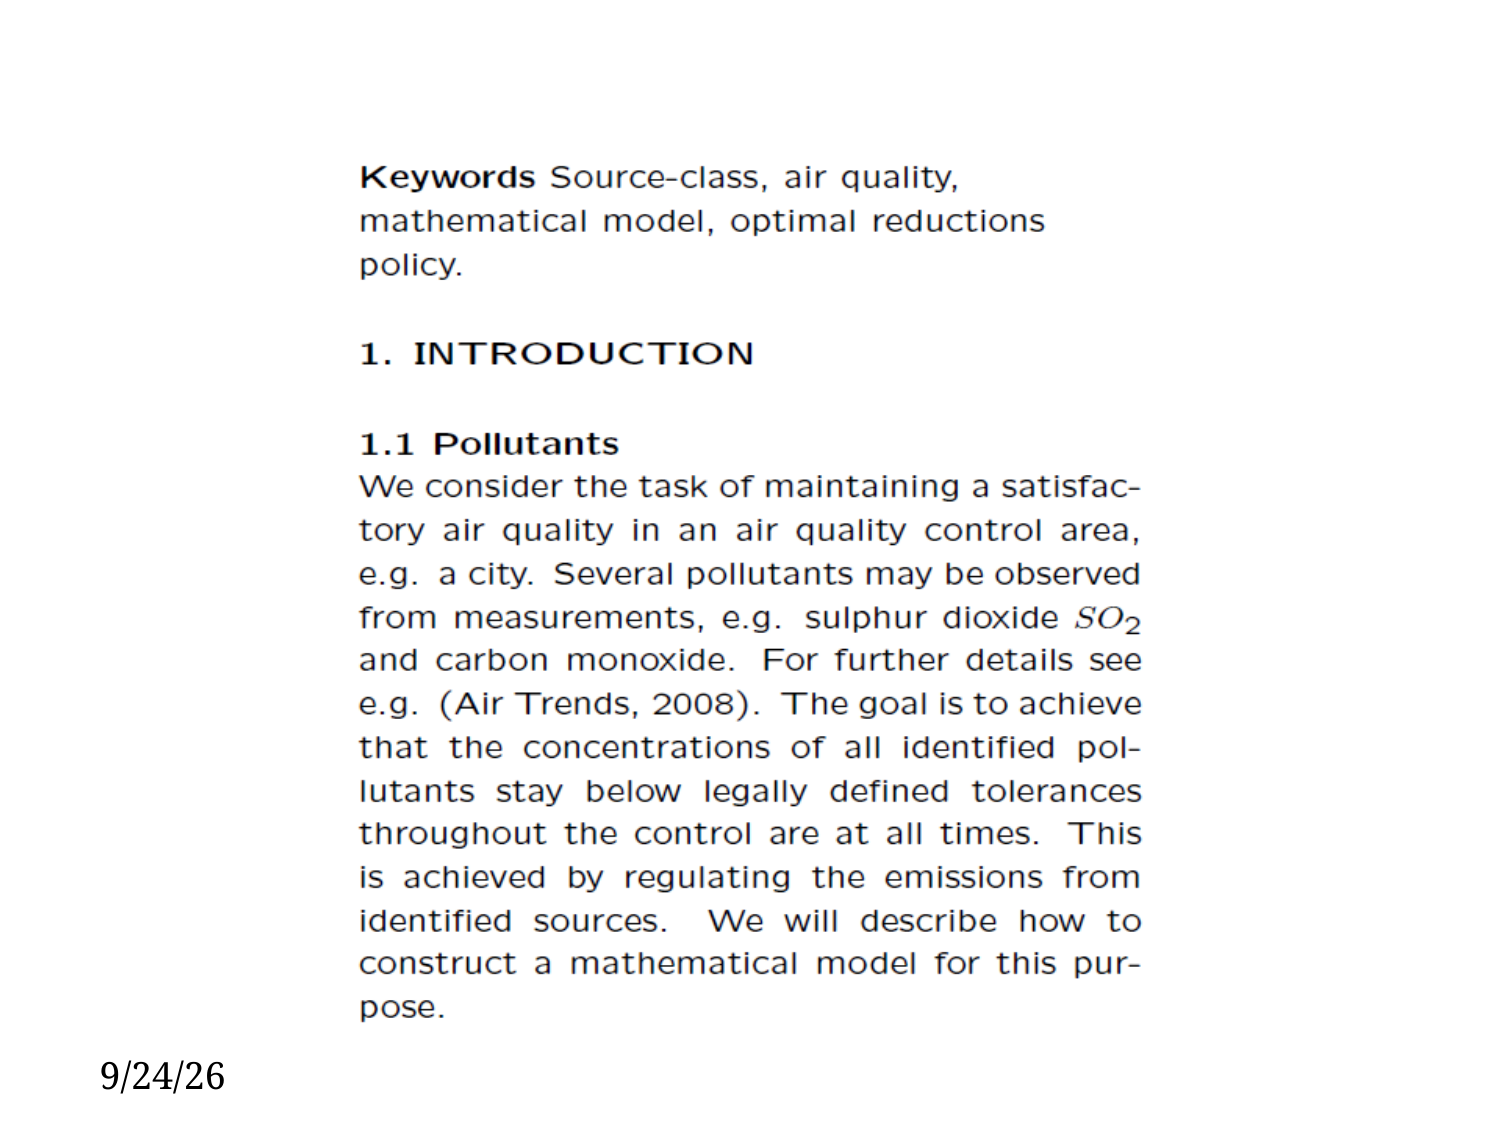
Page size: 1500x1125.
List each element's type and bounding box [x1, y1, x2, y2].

picture [320, 124, 1180, 1069]
